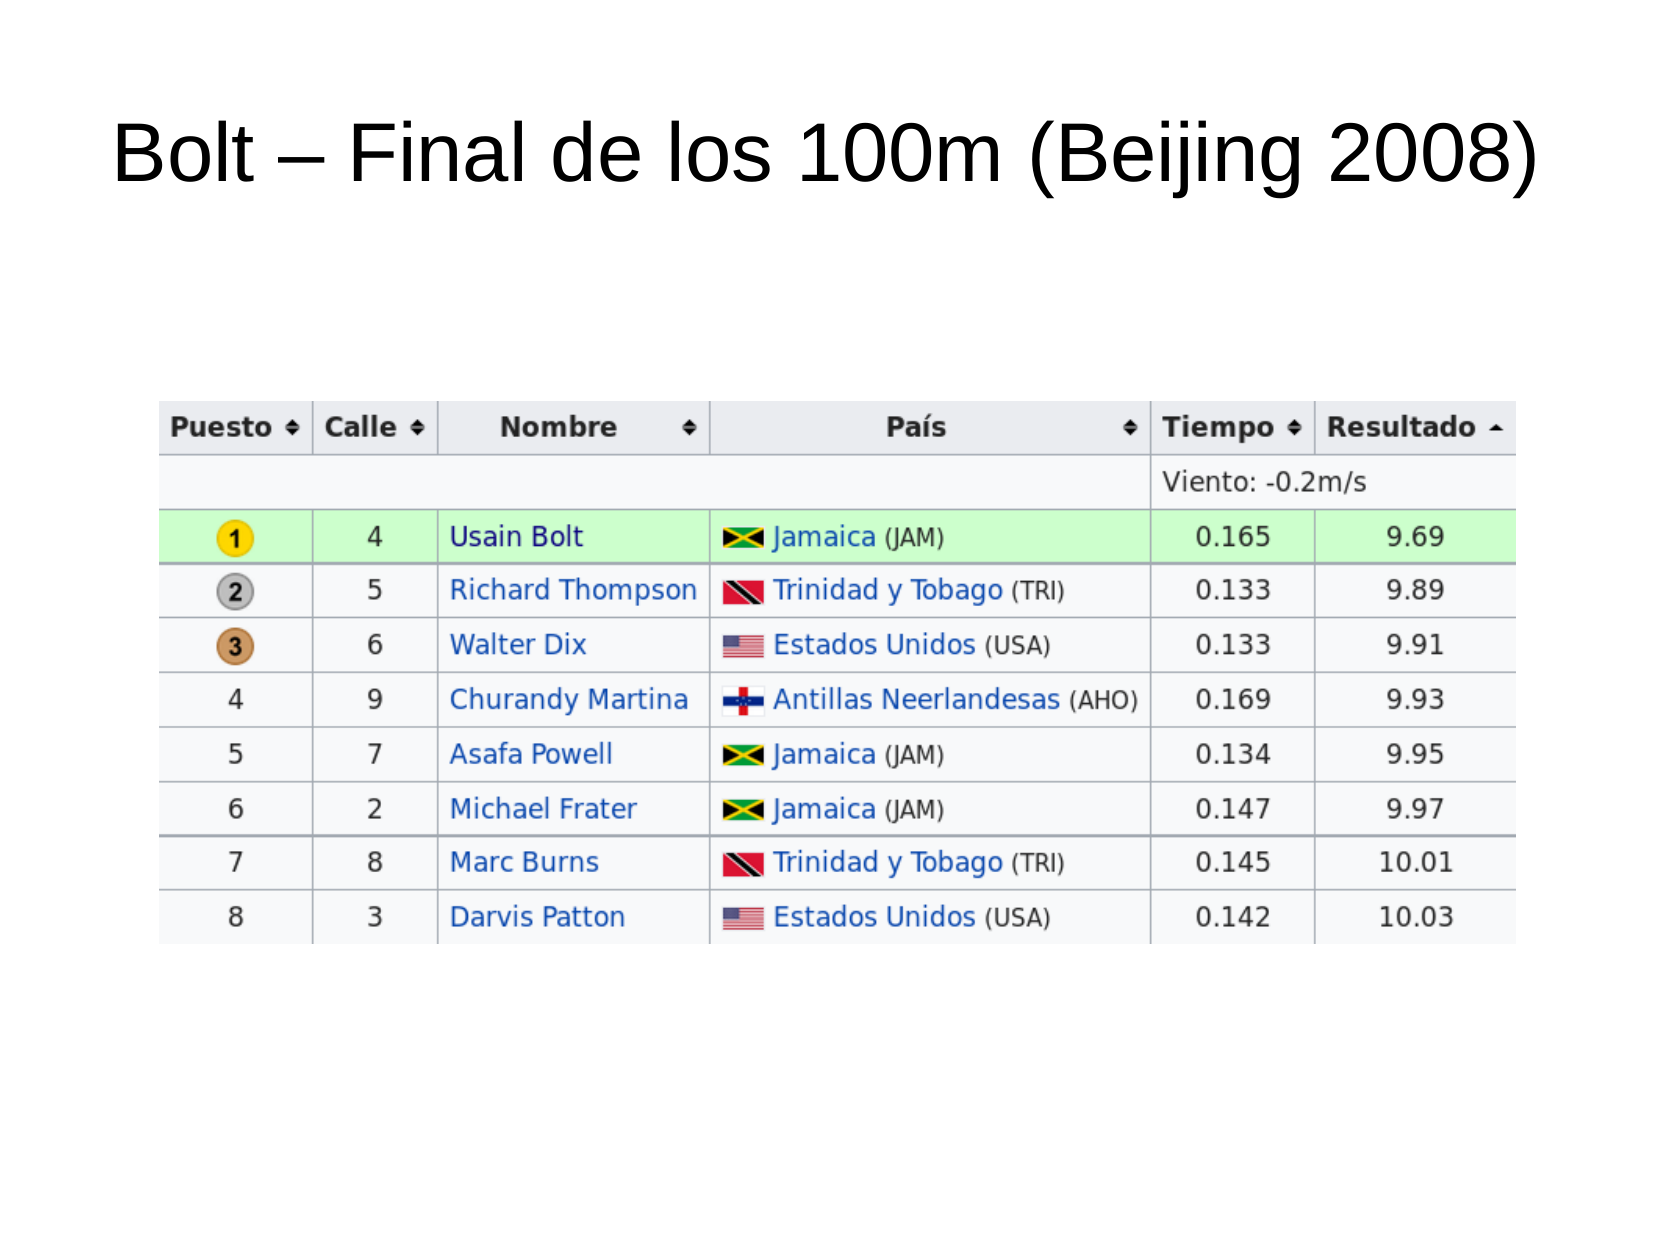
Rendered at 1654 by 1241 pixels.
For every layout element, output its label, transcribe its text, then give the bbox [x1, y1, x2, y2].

picture [159, 401, 1516, 944]
title Bolt – Final de los 100m (Beijing 2008) [82, 49, 1571, 257]
